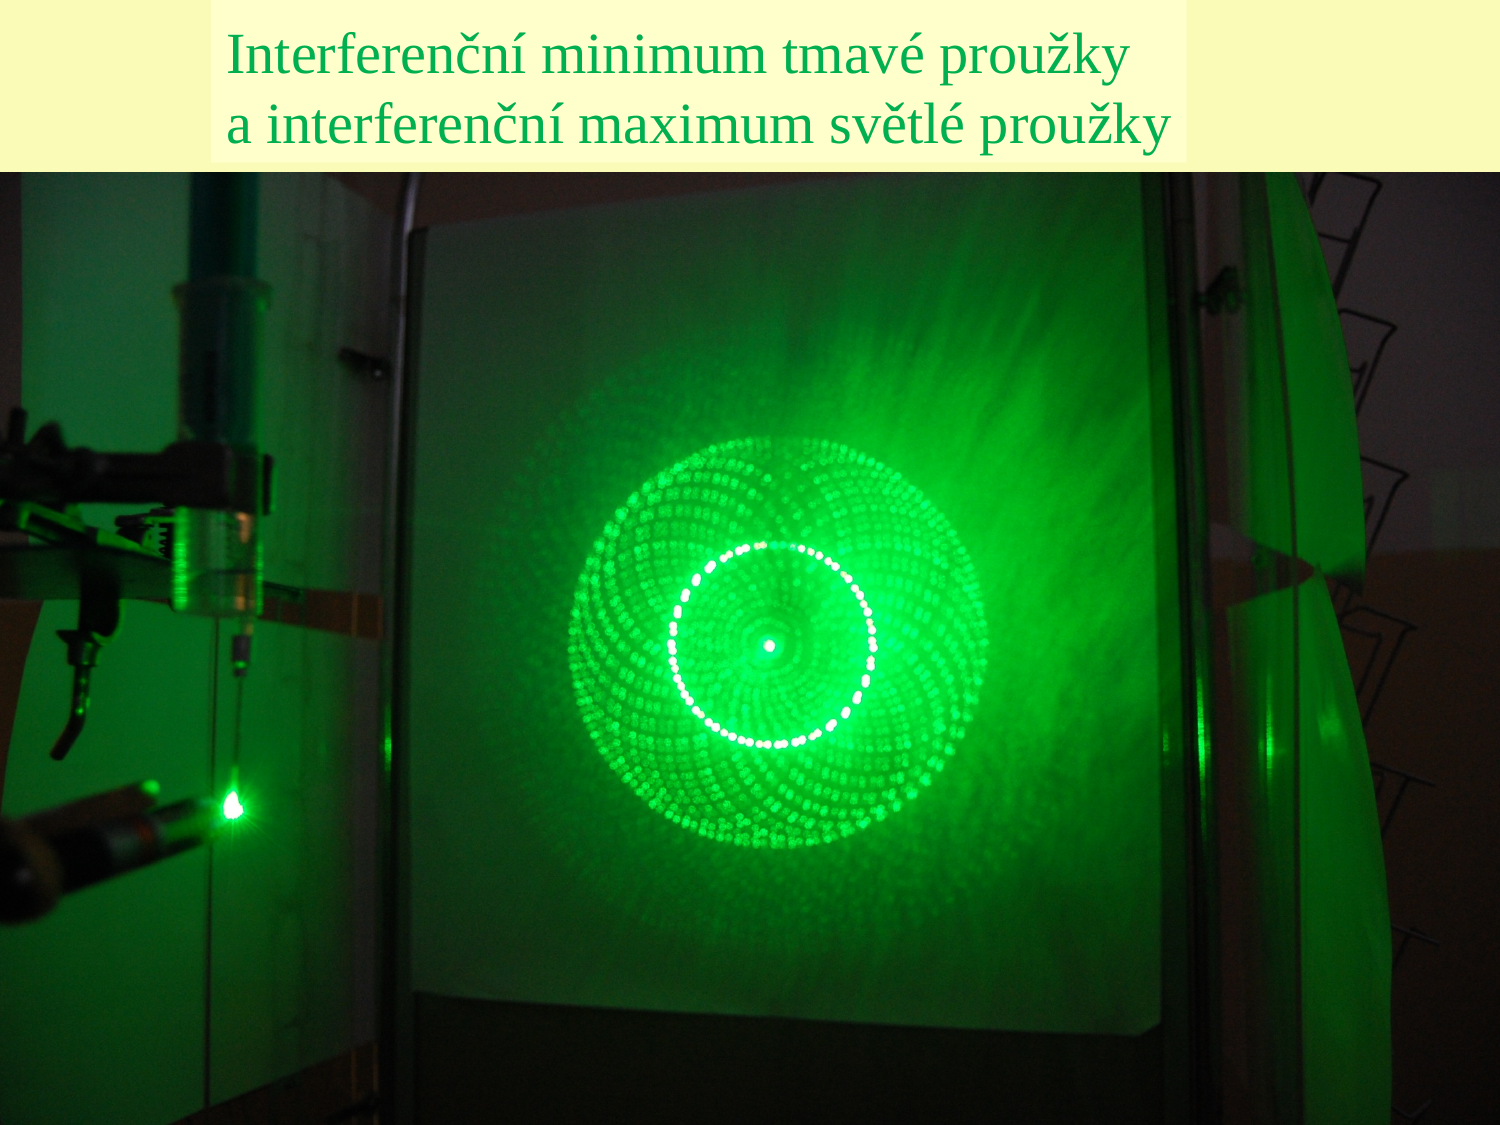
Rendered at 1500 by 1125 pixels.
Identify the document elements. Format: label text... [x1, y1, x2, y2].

picture [0, 172, 1500, 1125]
text_box Interferenční minimum tmavé proužky a interferenční maximum světlé proužky [210, 0, 1187, 163]
